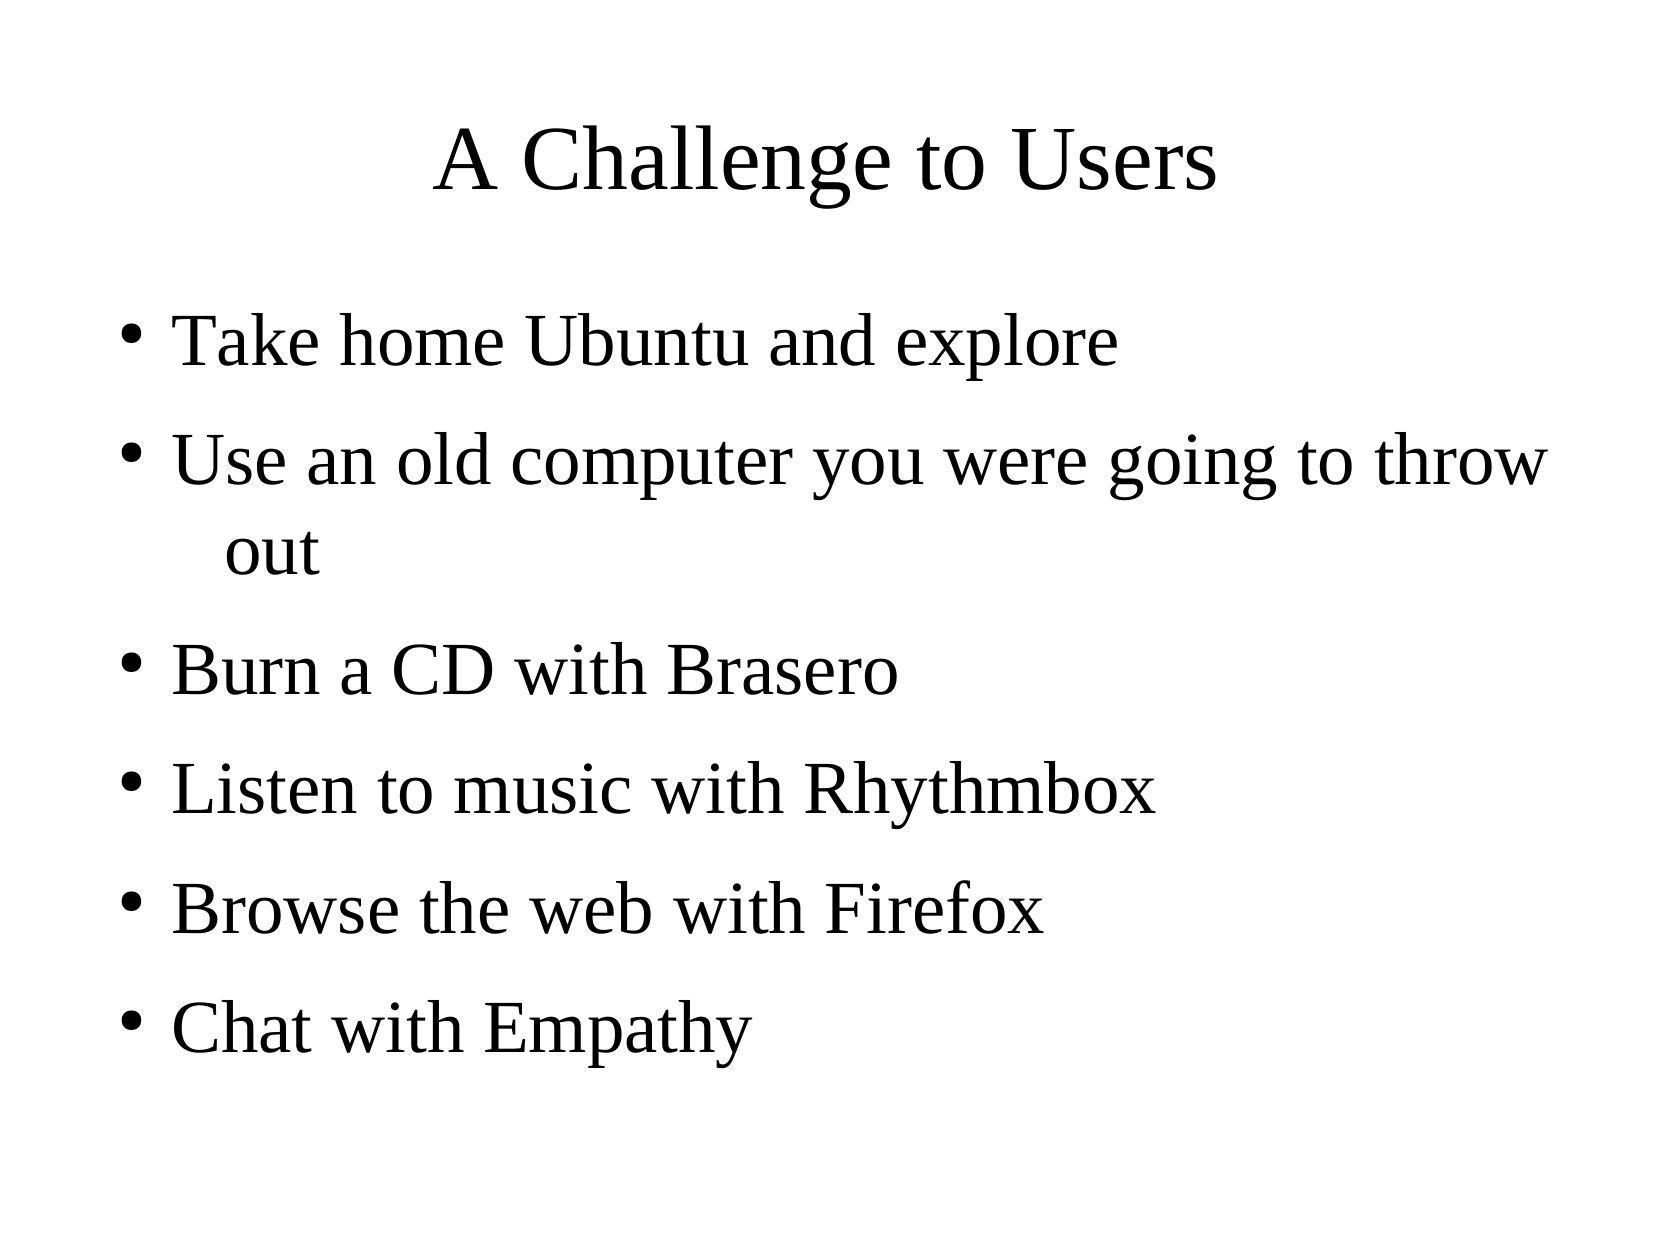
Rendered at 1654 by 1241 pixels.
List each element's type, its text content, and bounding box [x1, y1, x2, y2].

list Take home Ubuntu and explore Use an old computer you were going to throw out Burn a CD with Brasero Listen to music with Rhythmbox Browse the web with Firefox Chat with Empathy [82, 290, 1571, 1094]
title A Challenge to Users [82, 49, 1571, 257]
